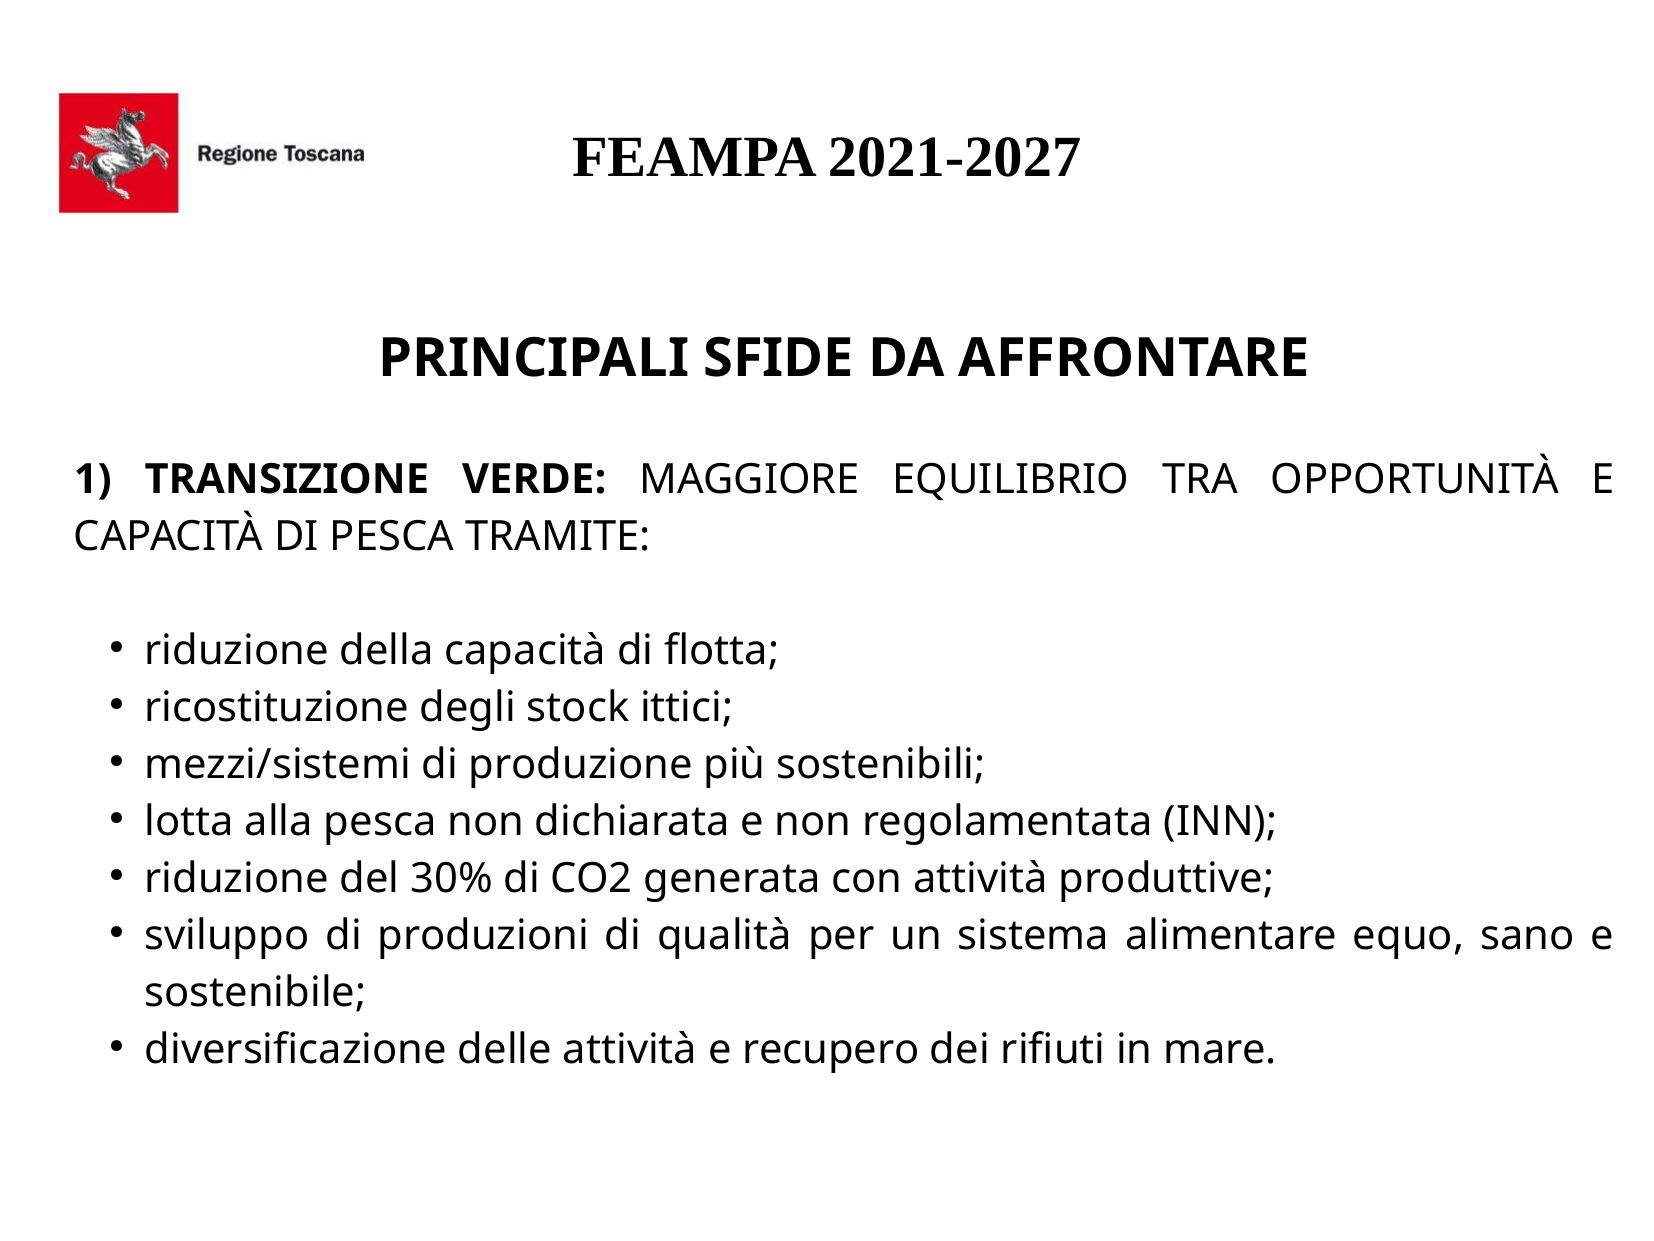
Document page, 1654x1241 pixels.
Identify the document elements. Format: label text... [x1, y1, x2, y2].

title FEAMPA 2021-2027 [82, 49, 1571, 248]
text_box PRINCIPALI SFIDE DA AFFRONTARE 1) TRANSIZIONE VERDE: MAGGIORE EQUILIBRIO TRA OPPORTUNITÀ E CAPACITÀ DI PESCA TRAMITE: riduzione della capacità di flotta; ricostituzione degli stock ittici; mezzi/sistemi di produzione più sostenibili; lotta alla pesca non dichiarata e non regolamentata (INN); riduzione del 30% di CO2 generata con attività produttive; sviluppo di produzioni di qualità per un sistema alimentare equo, sano e sostenibile; diversificazione delle attività e recupero dei rifiuti in mare. [23, 248, 1630, 1026]
picture [59, 93, 367, 213]
